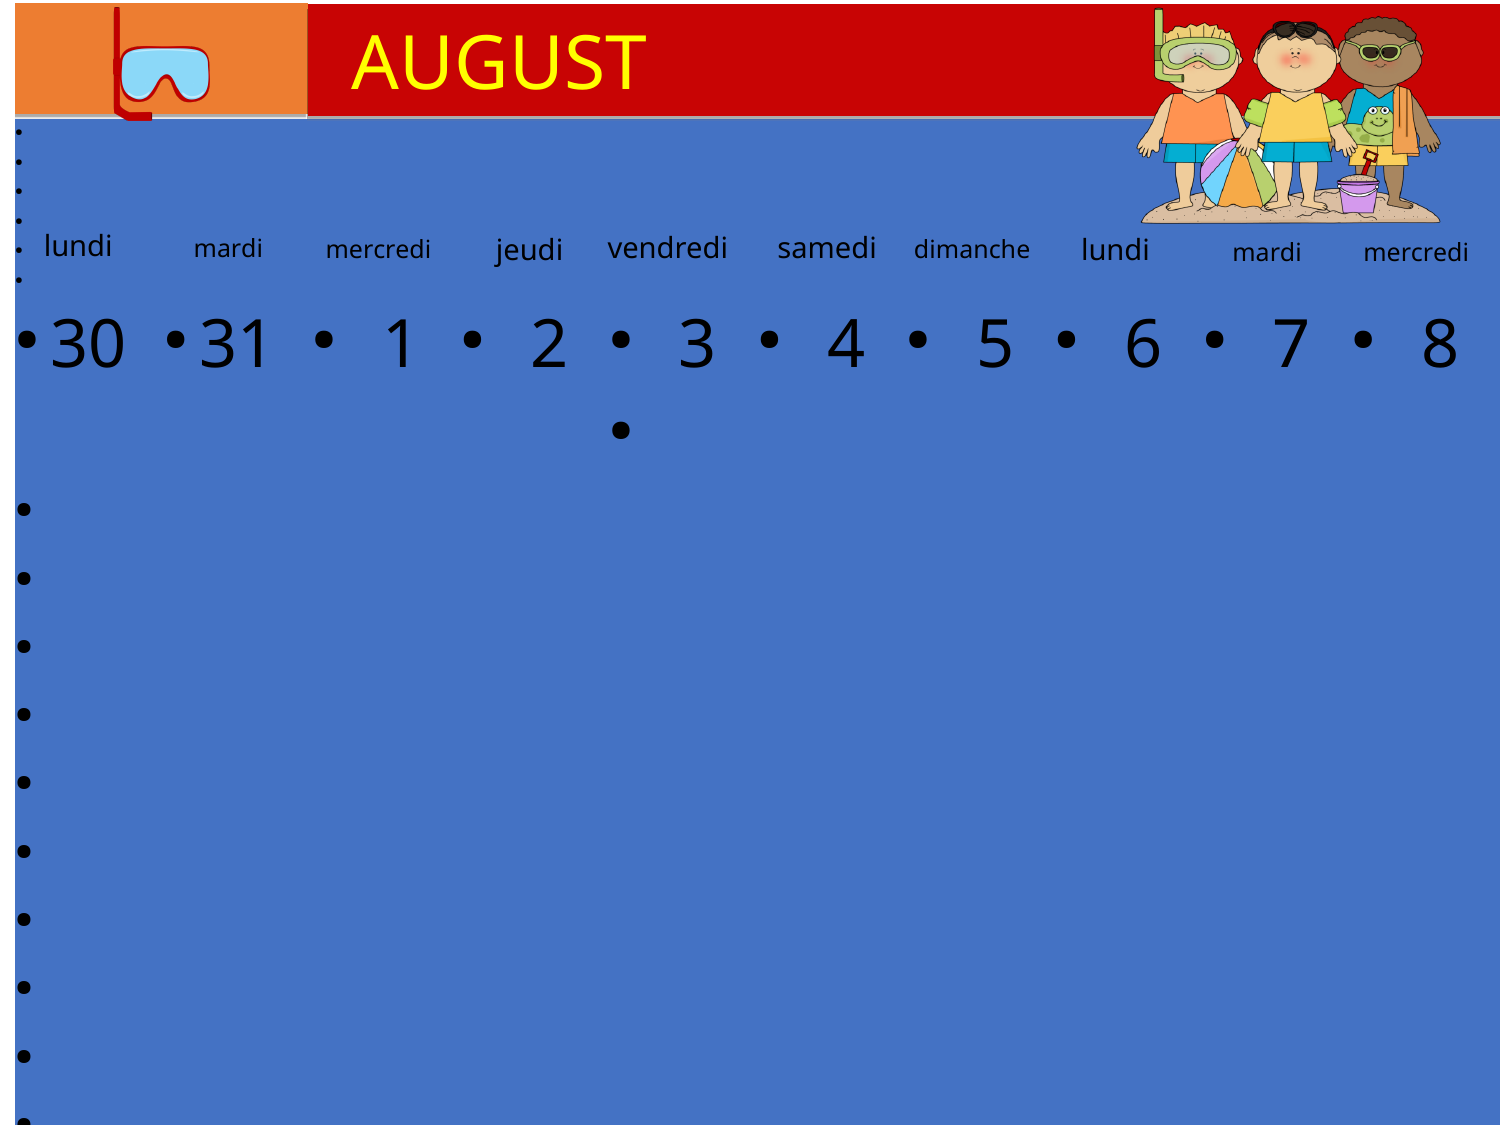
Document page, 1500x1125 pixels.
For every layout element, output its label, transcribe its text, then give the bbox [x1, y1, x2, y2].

table_cell 31 [164, 296, 312, 478]
table_header [164, 119, 312, 296]
table_cell [312, 478, 461, 1125]
table_cell [1054, 478, 1203, 1125]
table_header [1351, 119, 1500, 296]
table_cell 8 [1351, 296, 1500, 478]
text_box vendredi [592, 222, 743, 272]
text_box mercredi [1348, 229, 1485, 274]
table_header [15, 119, 164, 296]
table_header [461, 119, 609, 296]
text_box [15, 3, 1500, 116]
text_box mardi [1217, 229, 1317, 274]
table_cell [1351, 478, 1500, 1125]
table_cell 6 [1054, 296, 1203, 478]
table_header [758, 119, 906, 296]
text_box dimanche [899, 226, 1046, 271]
text_box mardi [179, 225, 279, 270]
table_cell 3 [609, 296, 758, 478]
table_header [1203, 224, 1351, 296]
text_box lundi [29, 220, 128, 270]
table_cell [758, 478, 906, 1125]
table_cell 1 [312, 296, 461, 478]
table_cell [1203, 478, 1351, 1125]
table_cell [164, 478, 312, 1125]
picture [1136, 7, 1441, 224]
table_header [609, 119, 758, 296]
table_cell [461, 478, 609, 1125]
text_box samedi [762, 222, 892, 272]
table_cell 4 [758, 296, 906, 478]
table_header [906, 119, 1054, 296]
table_cell 30 [15, 296, 164, 478]
text_box lundi [1066, 223, 1165, 273]
table_cell 5 [906, 296, 1054, 478]
picture [113, 7, 210, 121]
text_box AUGUST [336, 7, 806, 114]
table_cell [15, 478, 164, 1125]
table_cell 2 [461, 296, 609, 478]
table_cell [906, 478, 1054, 1125]
table_cell 7 [1203, 296, 1351, 478]
table_cell [609, 478, 758, 1125]
table_header [1054, 119, 1203, 296]
text_box jeudi [481, 224, 579, 274]
text_box mercredi [311, 226, 447, 271]
table_header [312, 119, 461, 296]
